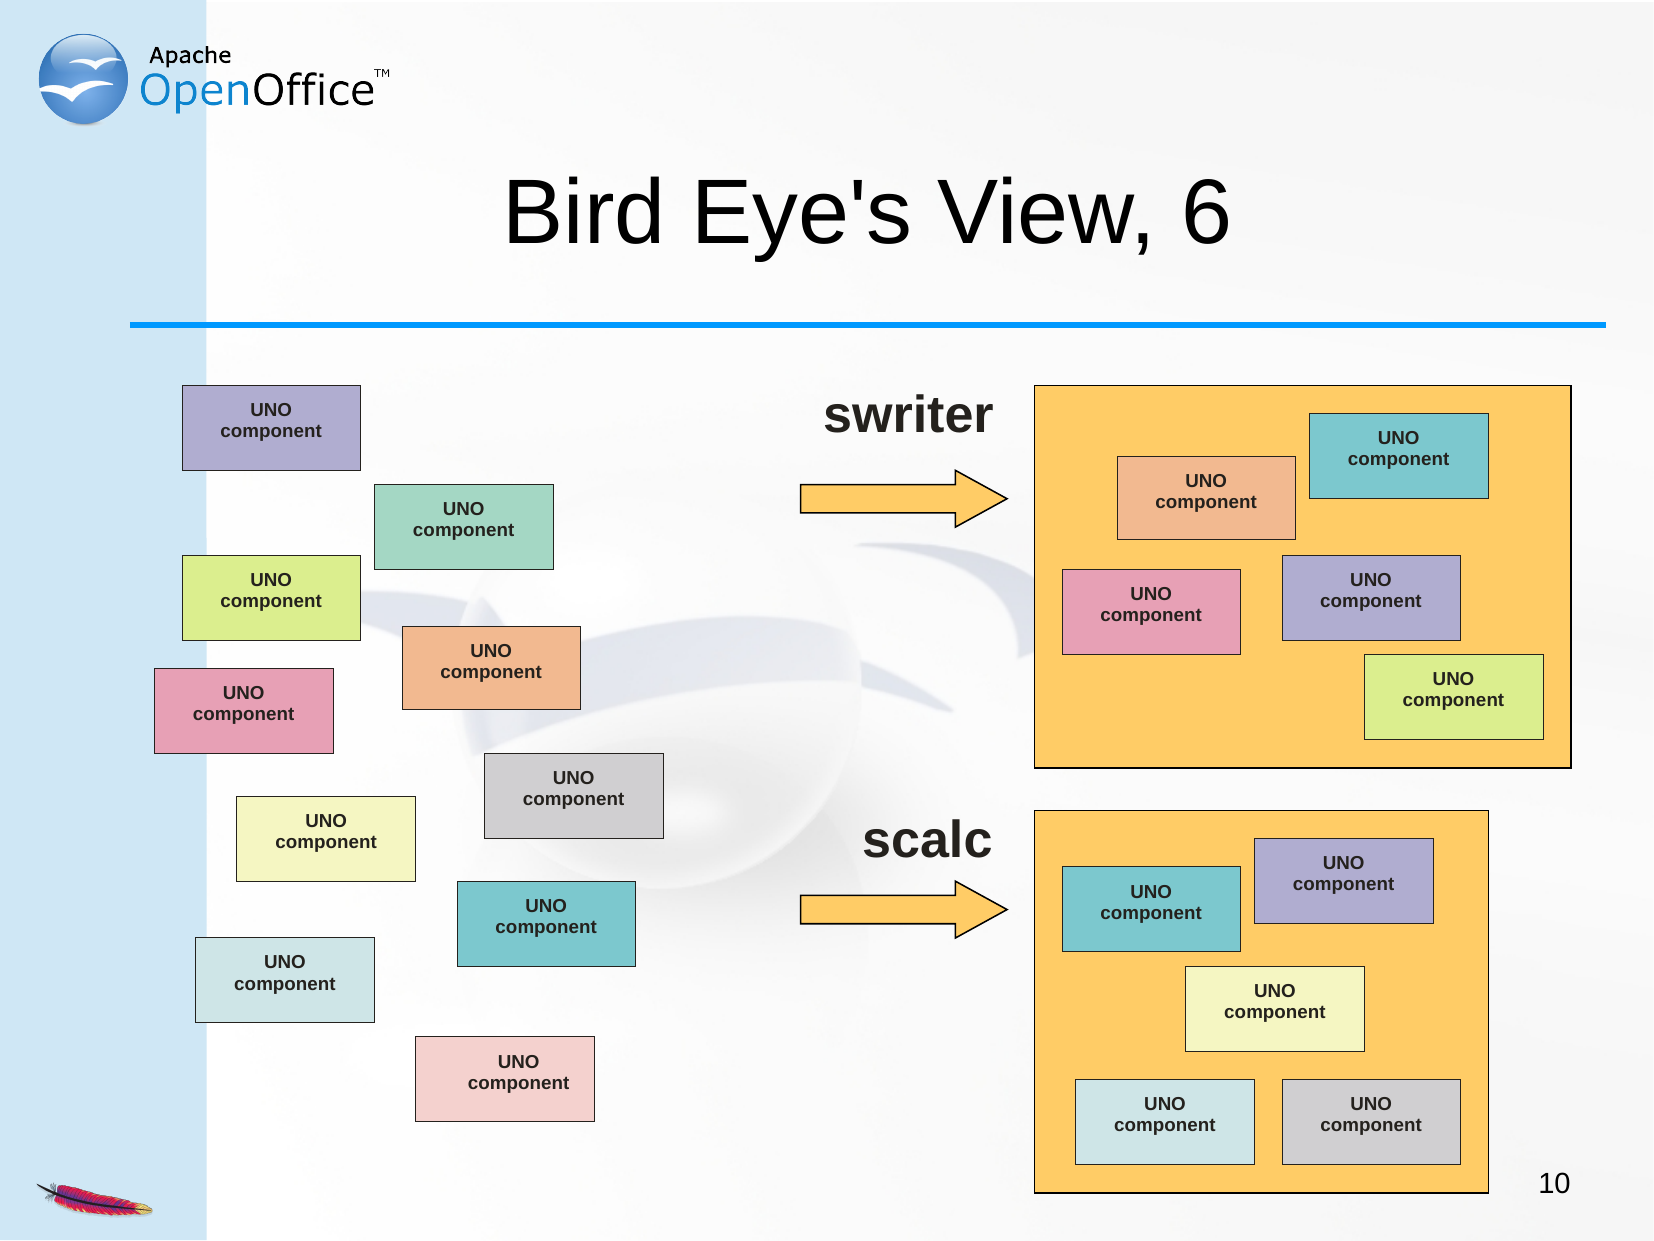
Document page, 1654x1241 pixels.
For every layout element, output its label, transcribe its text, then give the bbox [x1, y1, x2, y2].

text_box [182, 385, 361, 471]
picture [35, 2, 1654, 1241]
text_box [236, 796, 416, 882]
text_box UNO component [1320, 1093, 1422, 1136]
text_box UNO component [275, 810, 377, 853]
picture [35, 1181, 154, 1219]
text_box UNO component [412, 498, 515, 541]
text_box [195, 937, 375, 1023]
text_box [415, 1036, 595, 1122]
text_box UNO component [1292, 852, 1395, 895]
text_box [484, 753, 664, 839]
text_box [402, 626, 581, 710]
text_box UNO component [220, 399, 322, 442]
text_box UNO component [1224, 980, 1326, 1023]
text_box scalc [862, 810, 993, 869]
text_box [800, 470, 1008, 528]
text_box UNO component [220, 569, 322, 612]
text_box UNO component [1100, 881, 1202, 924]
text_box UNO component [1114, 1093, 1216, 1136]
text_box UNO component [234, 952, 336, 995]
text_box UNO component [467, 1051, 570, 1094]
text_box UNO component [495, 895, 597, 938]
text_box UNO component [1347, 427, 1450, 470]
text_box UNO component [1100, 583, 1202, 626]
text_box UNO component [1402, 668, 1505, 711]
text_box [1034, 810, 1489, 1193]
text_box [1034, 385, 1571, 768]
text_box UNO component [440, 640, 542, 683]
text_box [154, 668, 334, 754]
text_box UNO component [522, 767, 625, 810]
text_box UNO component [1155, 470, 1257, 513]
text_box [374, 484, 554, 570]
text_box [182, 555, 361, 641]
title Bird Eye's View, 6 [165, 108, 1571, 316]
text_box [457, 881, 636, 967]
text_box UNO component [1320, 569, 1422, 612]
text_box swriter [823, 385, 995, 444]
text_box [800, 881, 1008, 938]
text_box UNO component [192, 682, 295, 725]
